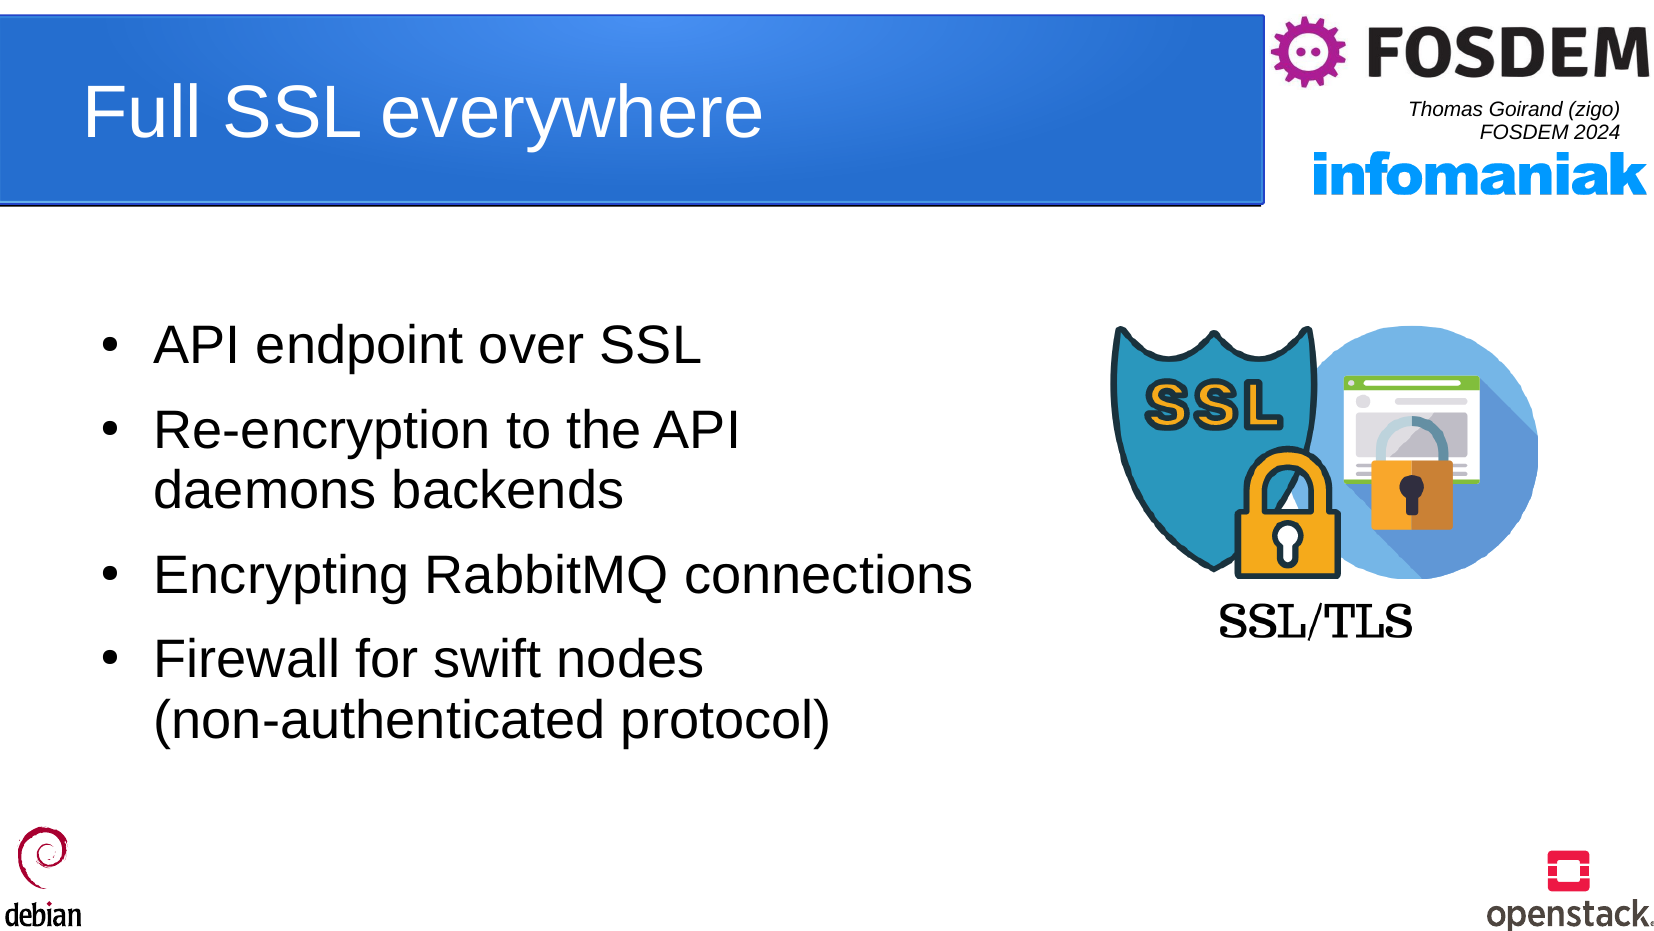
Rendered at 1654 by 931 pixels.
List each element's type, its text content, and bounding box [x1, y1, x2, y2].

list API endpoint over SSL Re-encryption to the API daemons backends Encrypting RabbitMQ connections Firewall for swift nodes (non-authenticated protocol) [82, 315, 1171, 781]
title Full SSL everywhere [82, 35, 1235, 189]
picture [765, 224, 1654, 776]
picture [1269, 14, 1651, 90]
picture [1314, 151, 1647, 195]
